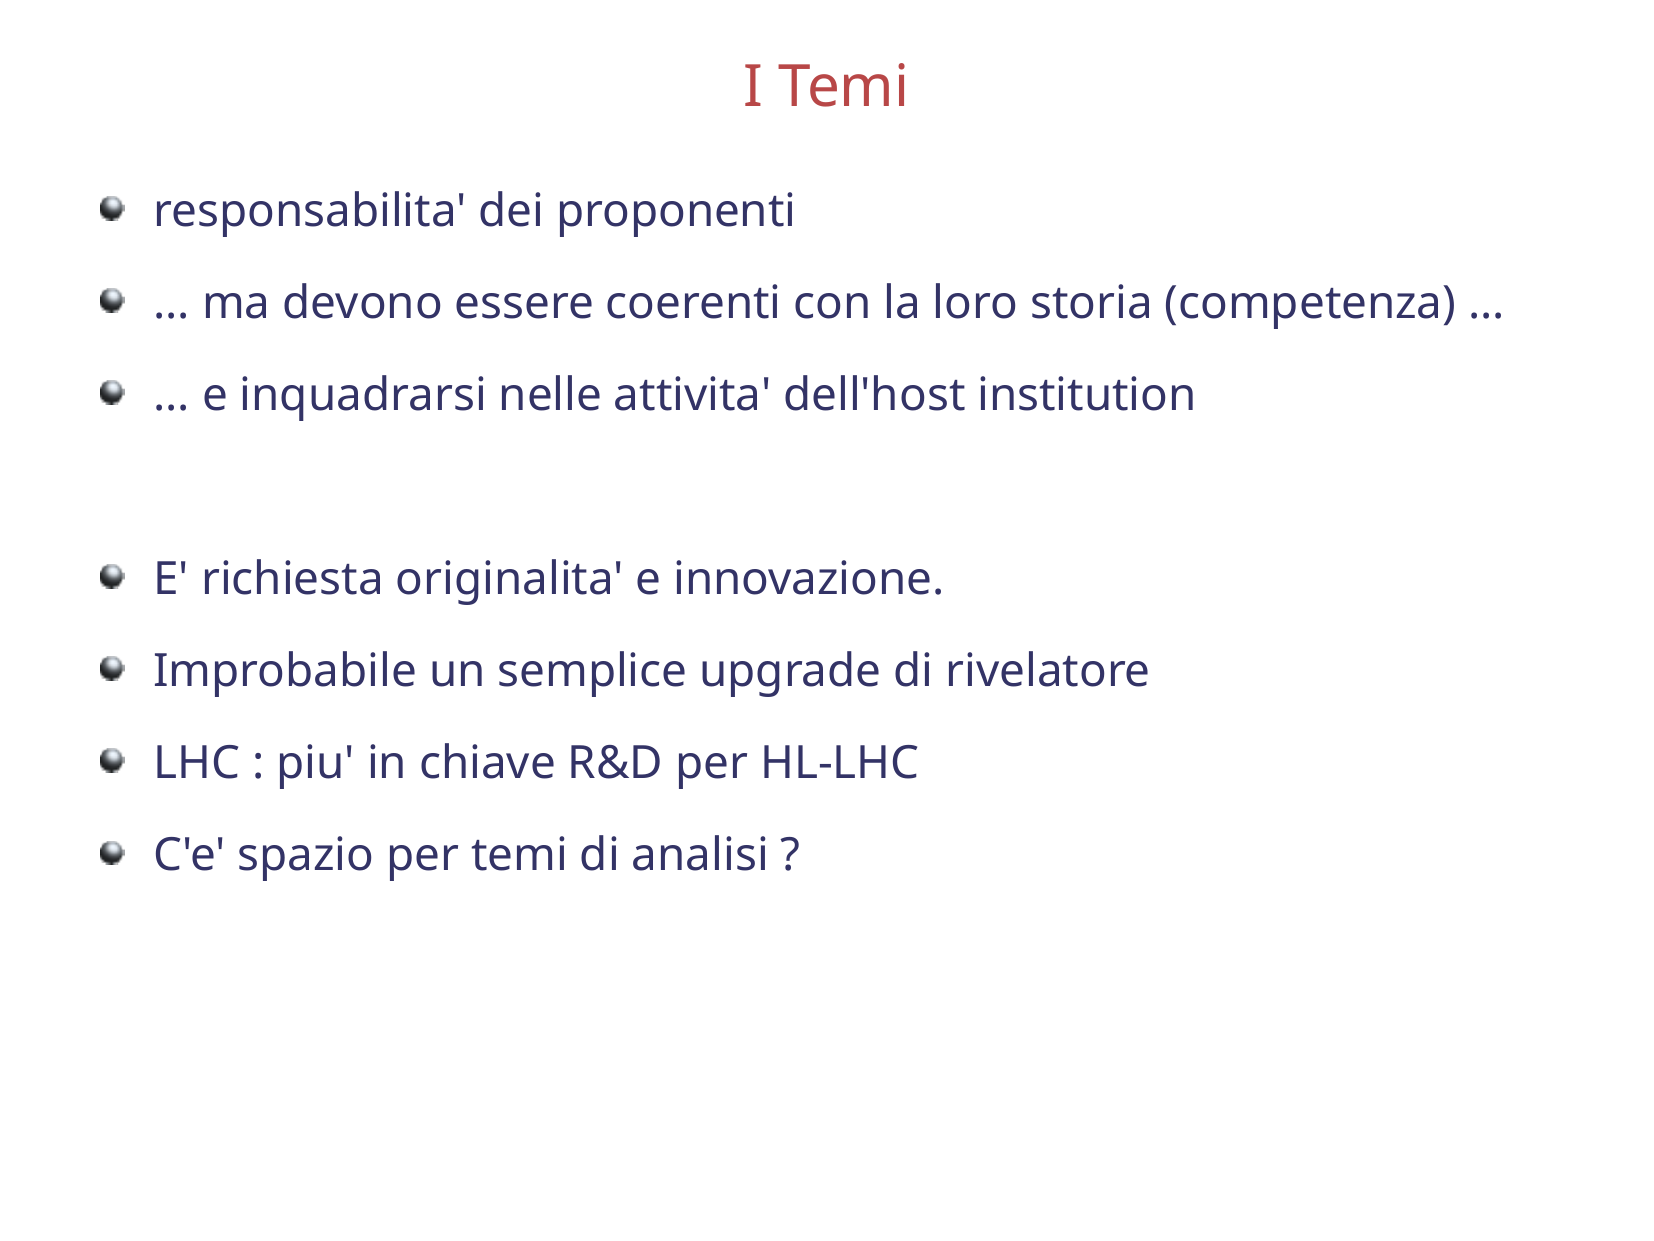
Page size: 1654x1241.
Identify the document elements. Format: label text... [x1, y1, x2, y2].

list responsabilita' dei proponenti ... ma devono essere coerenti con la loro storia (competenza) ... ... e inquadrarsi nelle attivita' dell'host institution E' richiesta originalita' e innovazione. Improbabile un semplice upgrade di rivelatore LHC : piu' in chiave R&D per HL-LHC C'e' spazio per temi di analisi ? [82, 177, 1571, 1124]
title I Temi [82, 38, 1571, 129]
